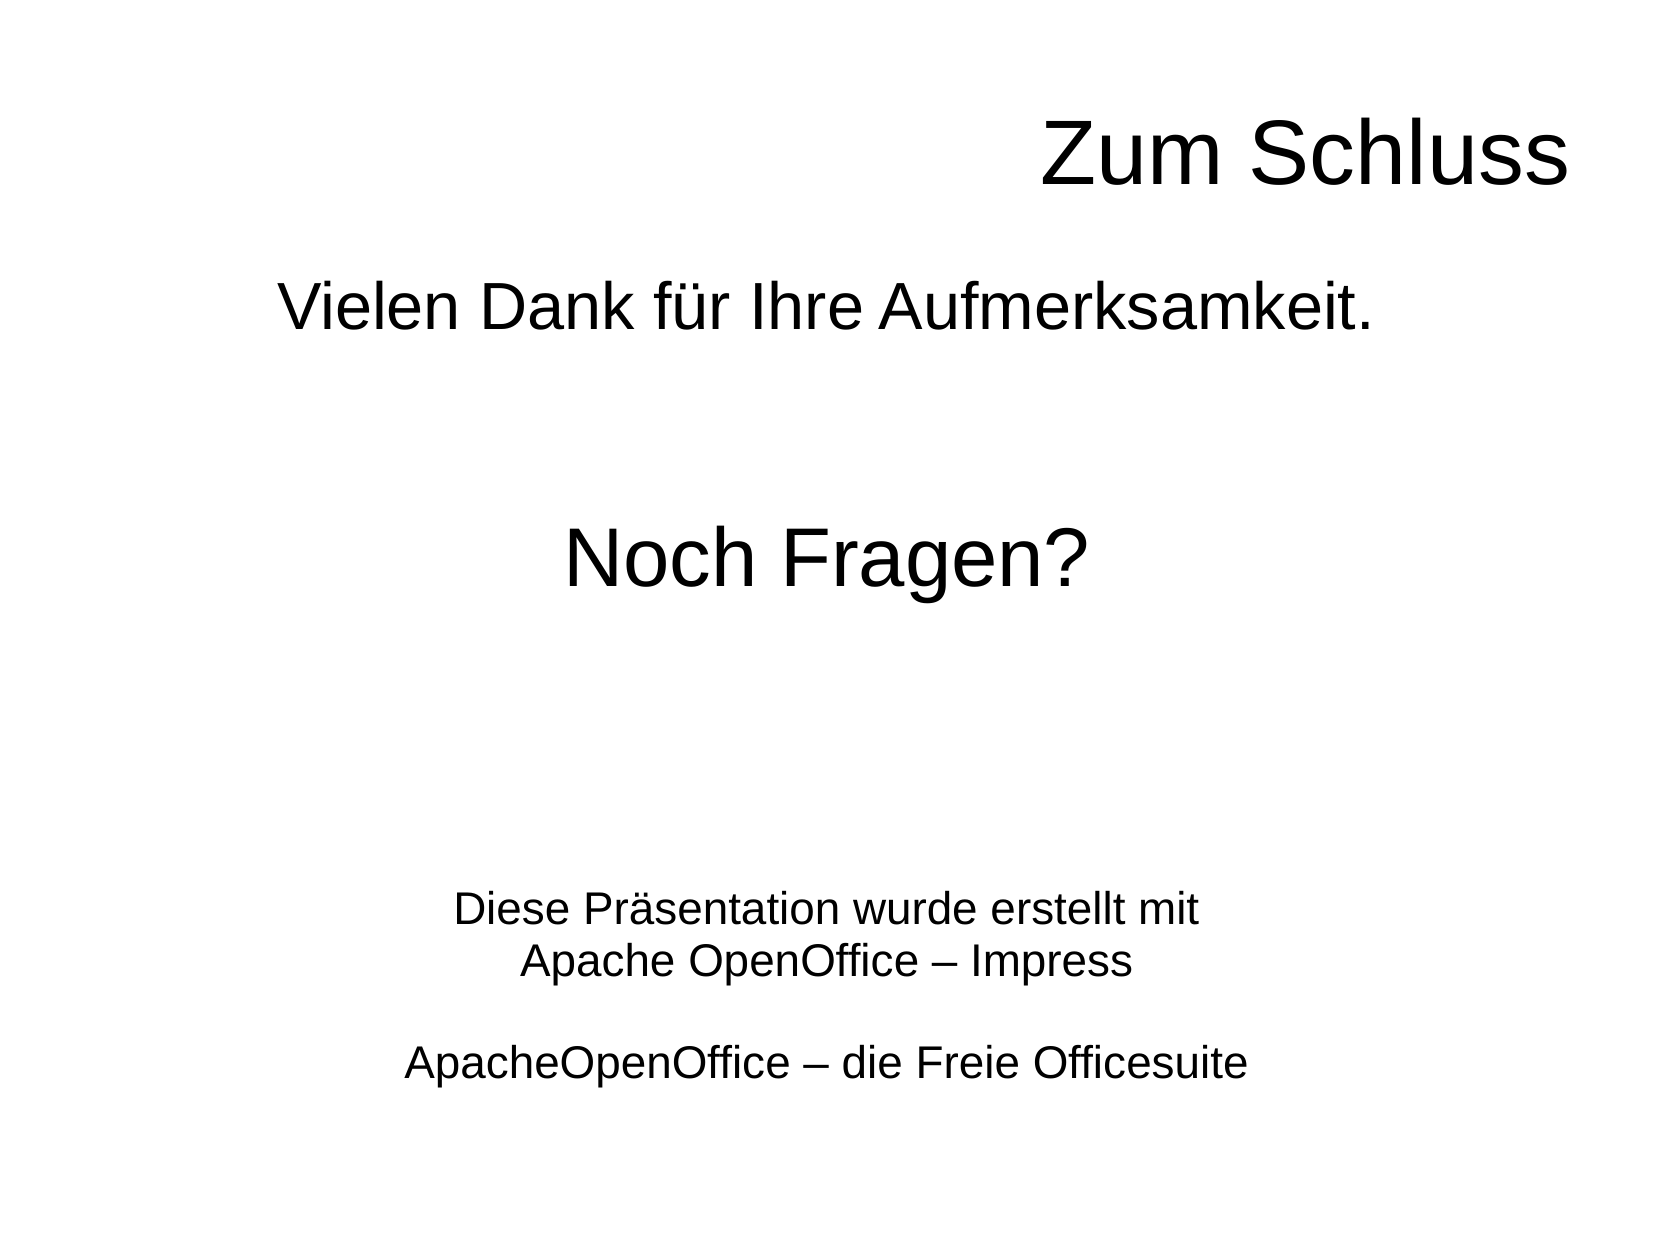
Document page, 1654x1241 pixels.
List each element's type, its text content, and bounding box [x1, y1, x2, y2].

subtitle Vielen Dank für Ihre Aufmerksamkeit. Noch Fragen? Diese Präsentation wurde erstellt mit Apache OpenOffice – Impress ApacheOpenOffice – die Freie Officesuite [82, 268, 1571, 1131]
title Zum Schluss [82, 49, 1571, 257]
